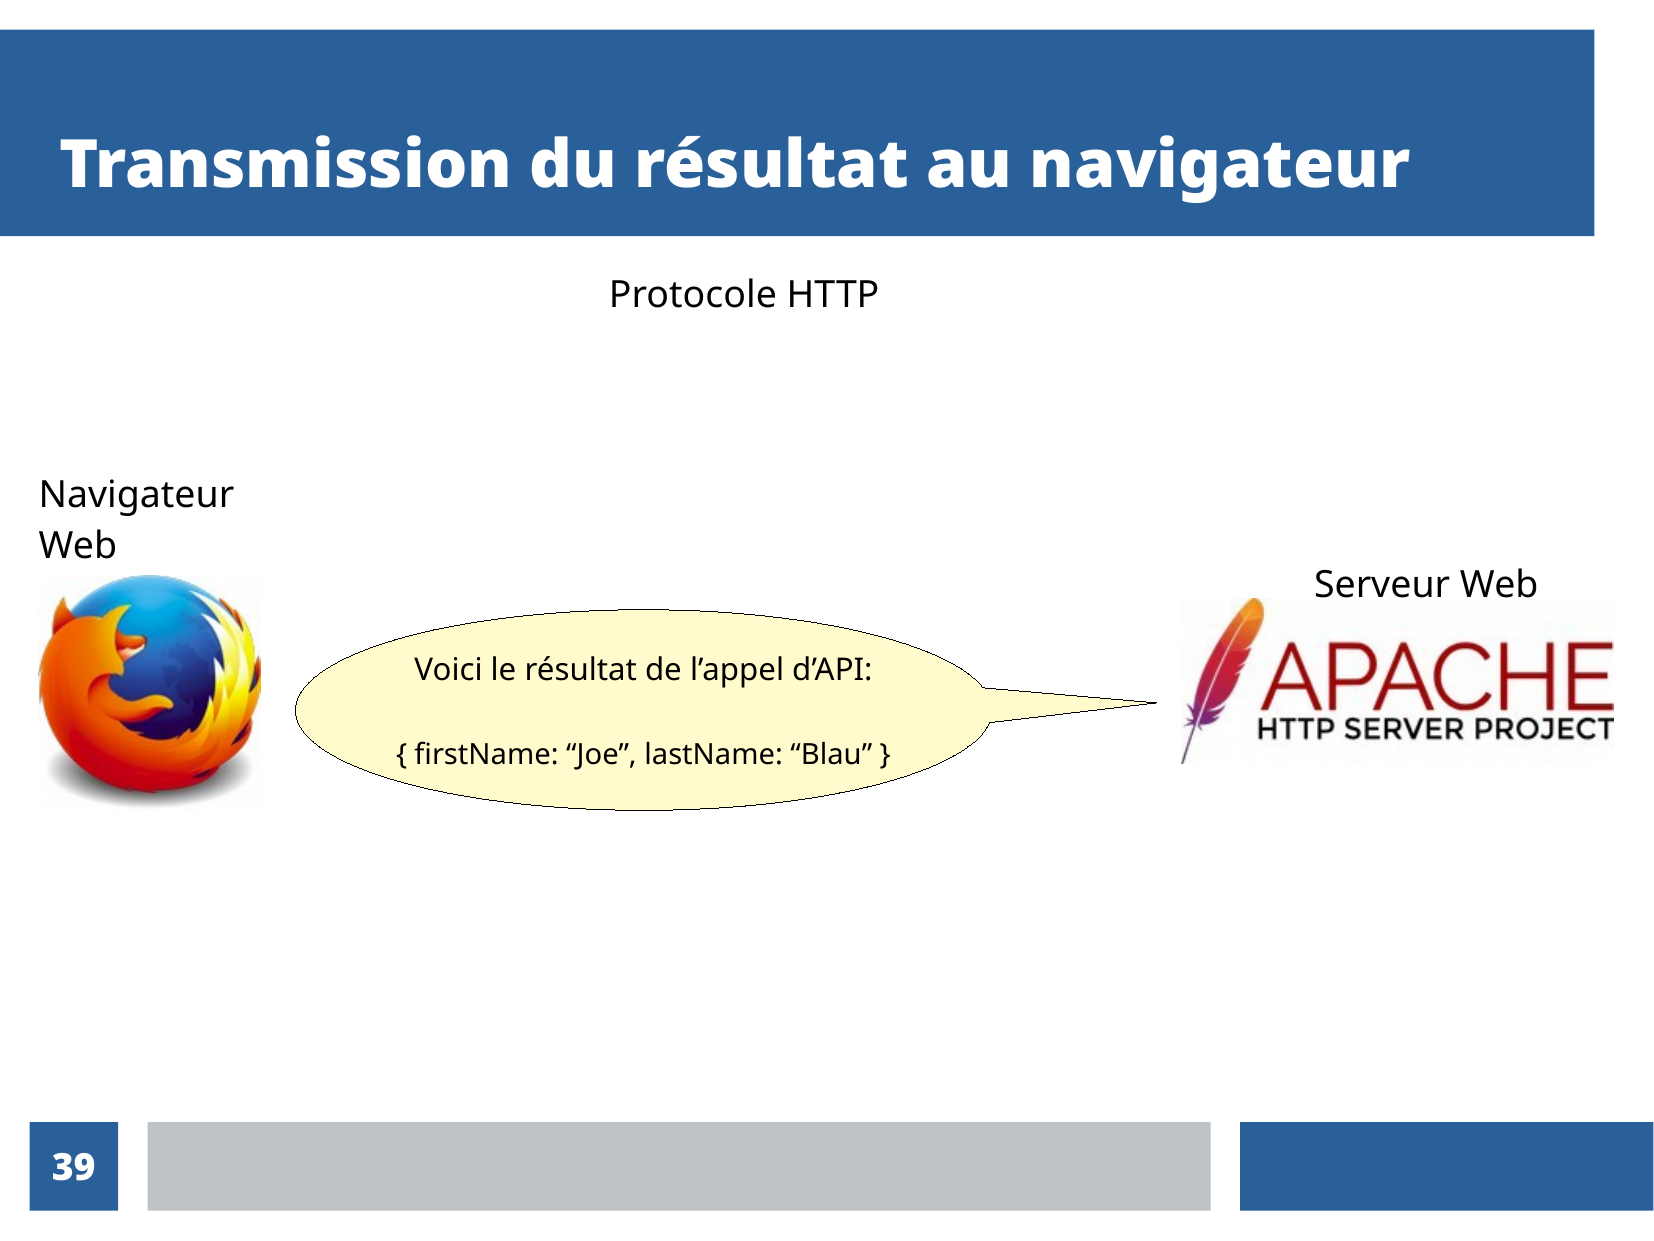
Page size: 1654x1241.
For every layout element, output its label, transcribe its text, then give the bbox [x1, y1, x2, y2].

text_box Navigateur Web [23, 460, 296, 563]
picture [38, 575, 261, 811]
text_box Serveur Web [1299, 550, 1572, 609]
text_box Voici le résultat de l’appel d’API: { firstName: “Joe”, lastName: “Blau” } [295, 609, 1157, 811]
picture [1181, 598, 1614, 764]
title Transmission du résultat au navigateur [59, 59, 1595, 207]
text_box Protocole HTTP [578, 259, 910, 319]
